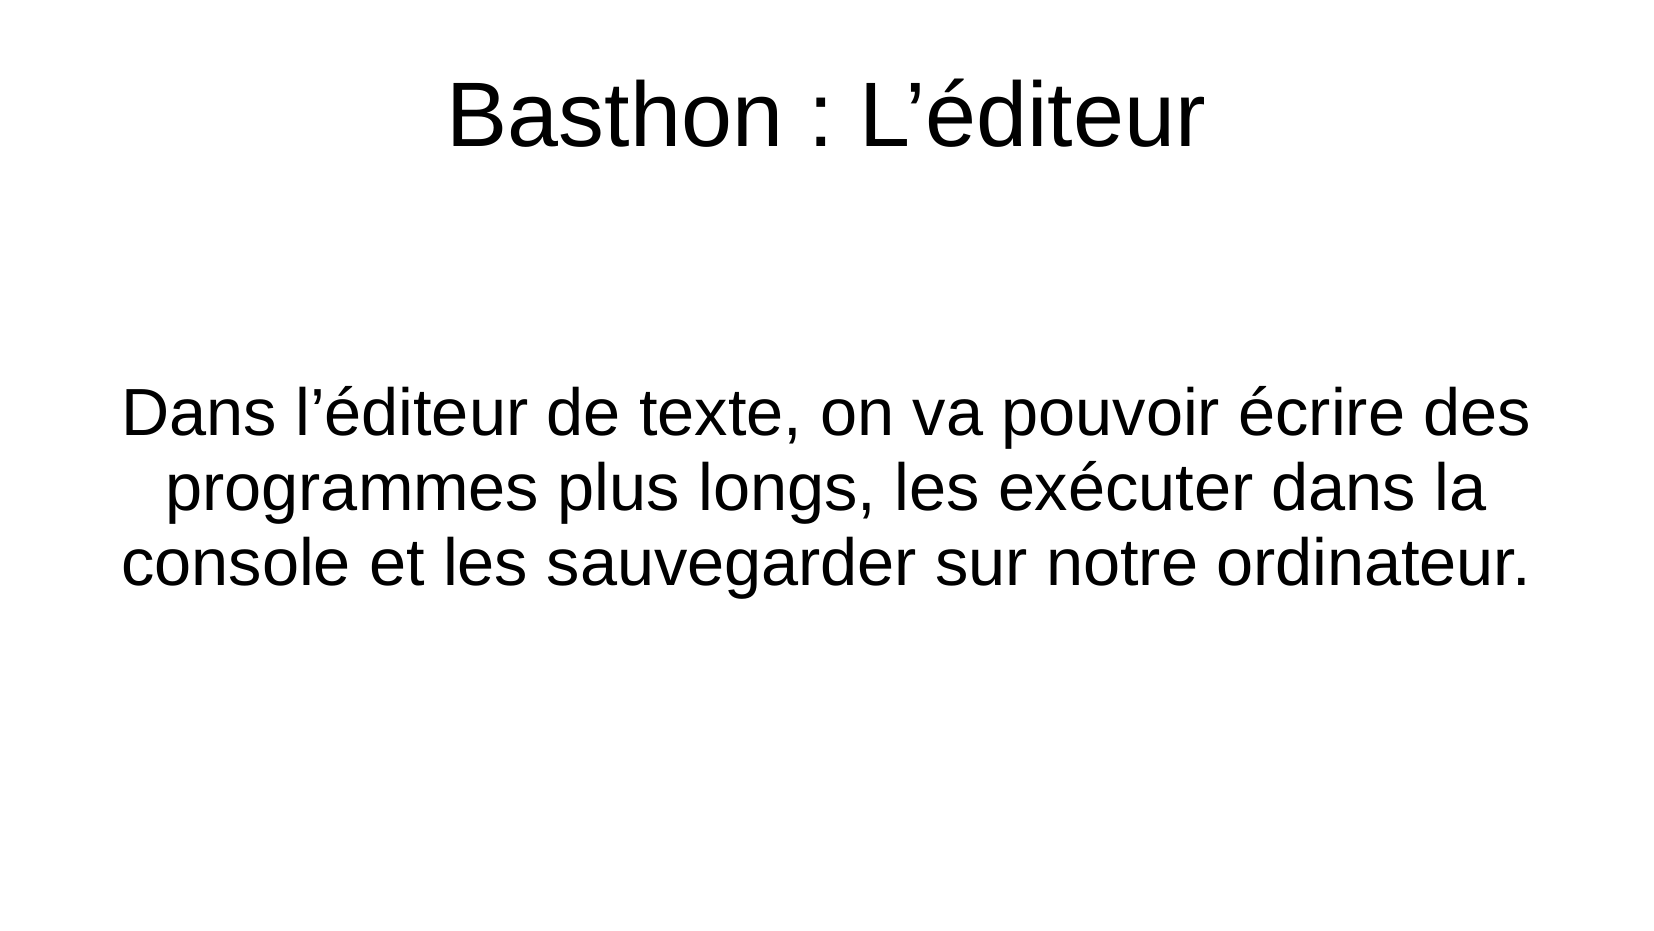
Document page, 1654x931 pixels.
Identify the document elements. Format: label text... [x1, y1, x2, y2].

subtitle Dans l’éditeur de texte, on va pouvoir écrire des programmes plus longs, les exécuter dans la console et les sauvegarder sur notre ordinateur. [82, 217, 1571, 758]
title Basthon : L’éditeur [82, 37, 1571, 193]
